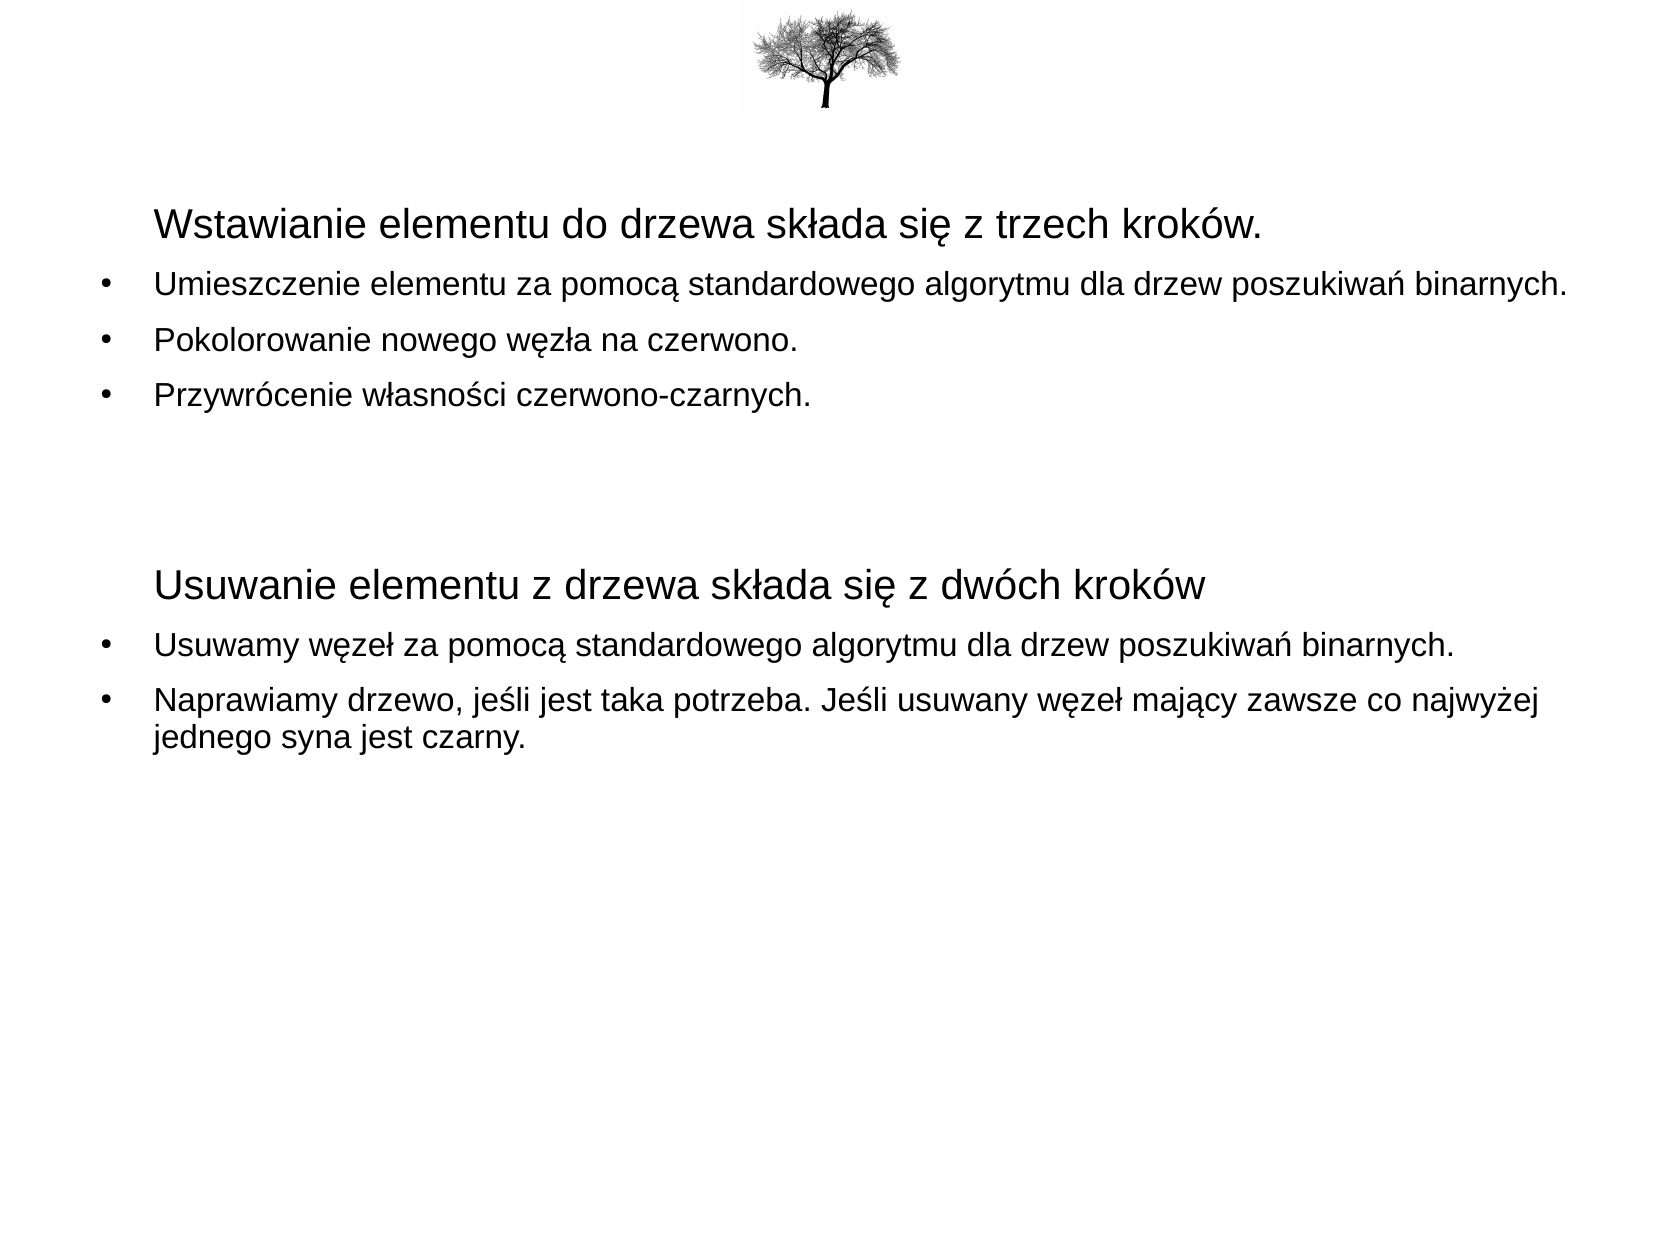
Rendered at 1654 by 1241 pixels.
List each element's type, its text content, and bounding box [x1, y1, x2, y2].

list Wstawianie elementu do drzewa składa się z trzech kroków. Umieszczenie elementu za pomocą standardowego algorytmu dla drzew poszukiwań binarnych. Pokolorowanie nowego węzła na czerwono. Przywrócenie własności czerwono-czarnych. Usuwanie elementu z drzewa składa się z dwóch kroków Usuwamy węzeł za pomocą standardowego algorytmu dla drzew poszukiwań binarnych. Naprawiamy drzewo, jeśli jest taka potrzeba. Jeśli usuwany węzeł mający zawsze co najwyżej jednego syna jest czarny. [82, 200, 1571, 1170]
picture [738, 0, 916, 119]
